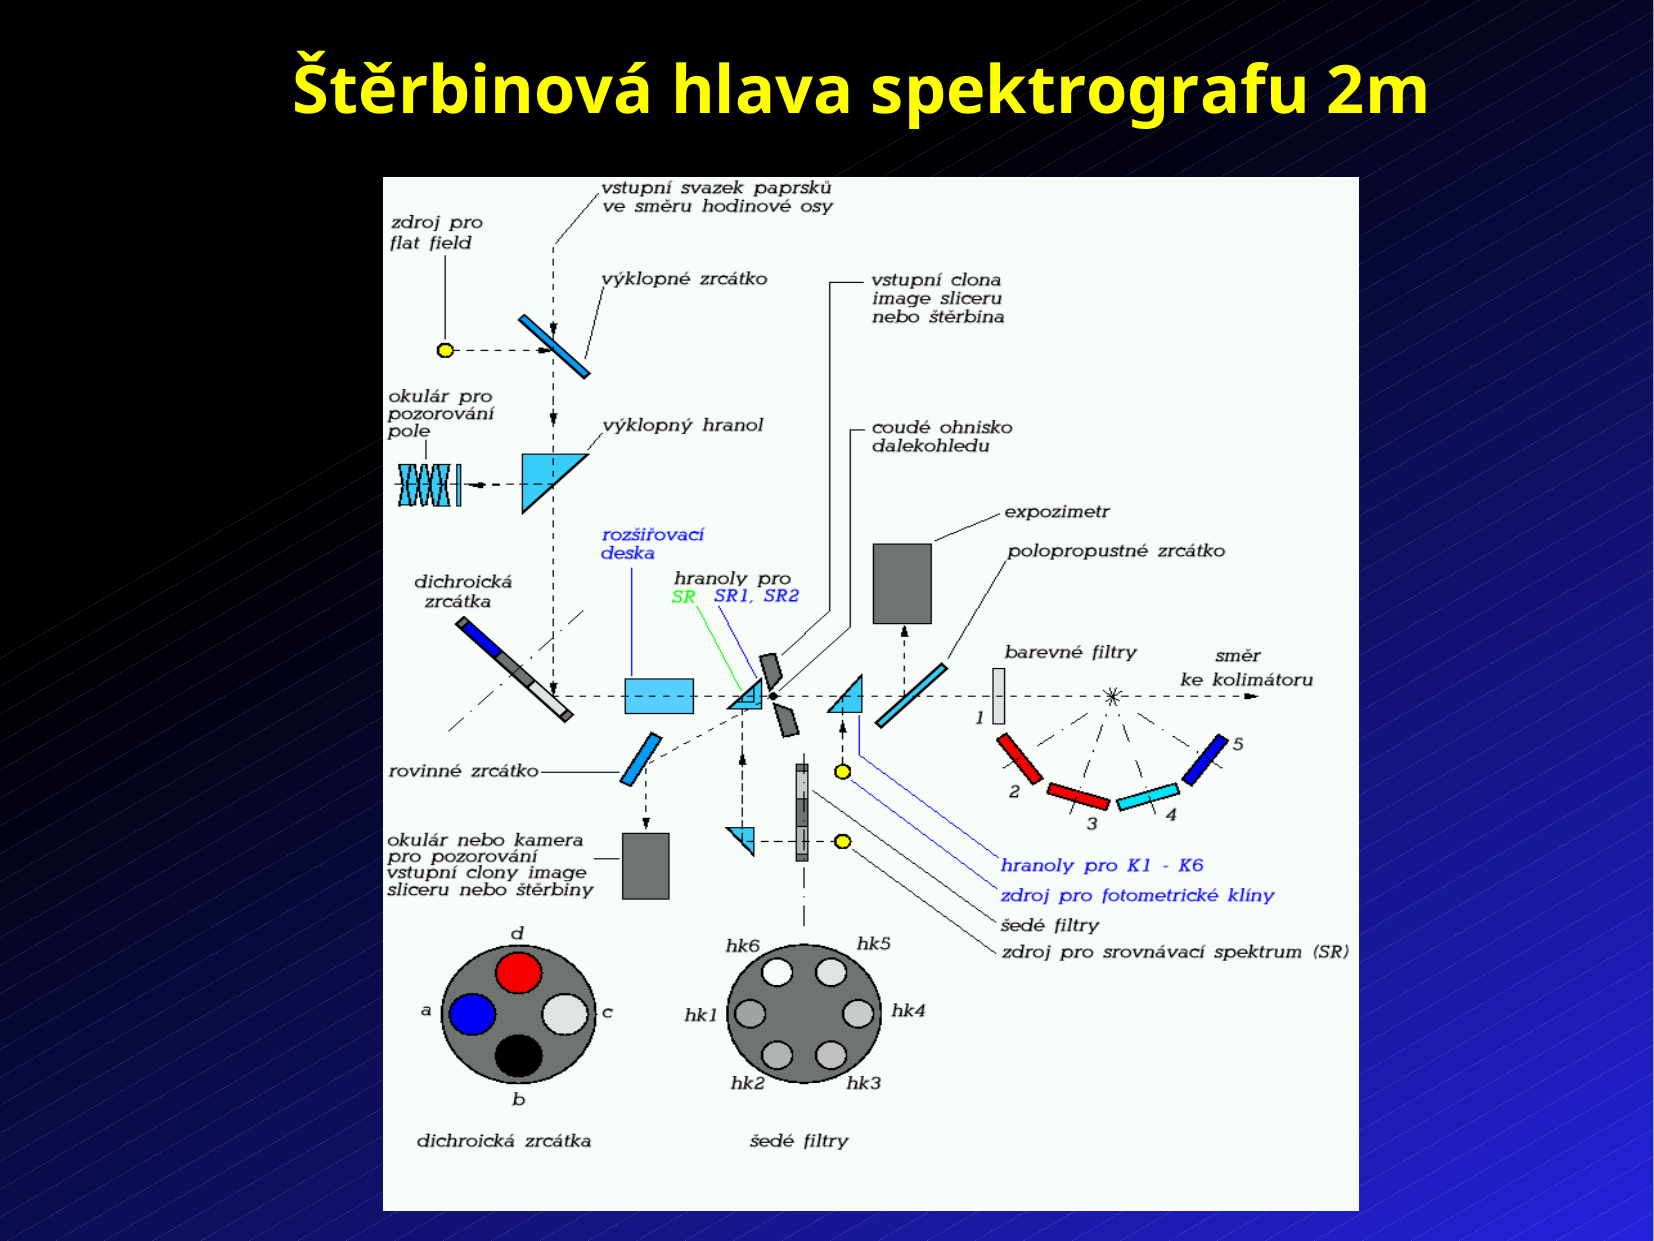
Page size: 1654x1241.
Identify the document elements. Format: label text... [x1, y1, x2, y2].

picture [383, 177, 1359, 1211]
title Štěrbinová hlava spektrografu 2m [118, 27, 1607, 148]
